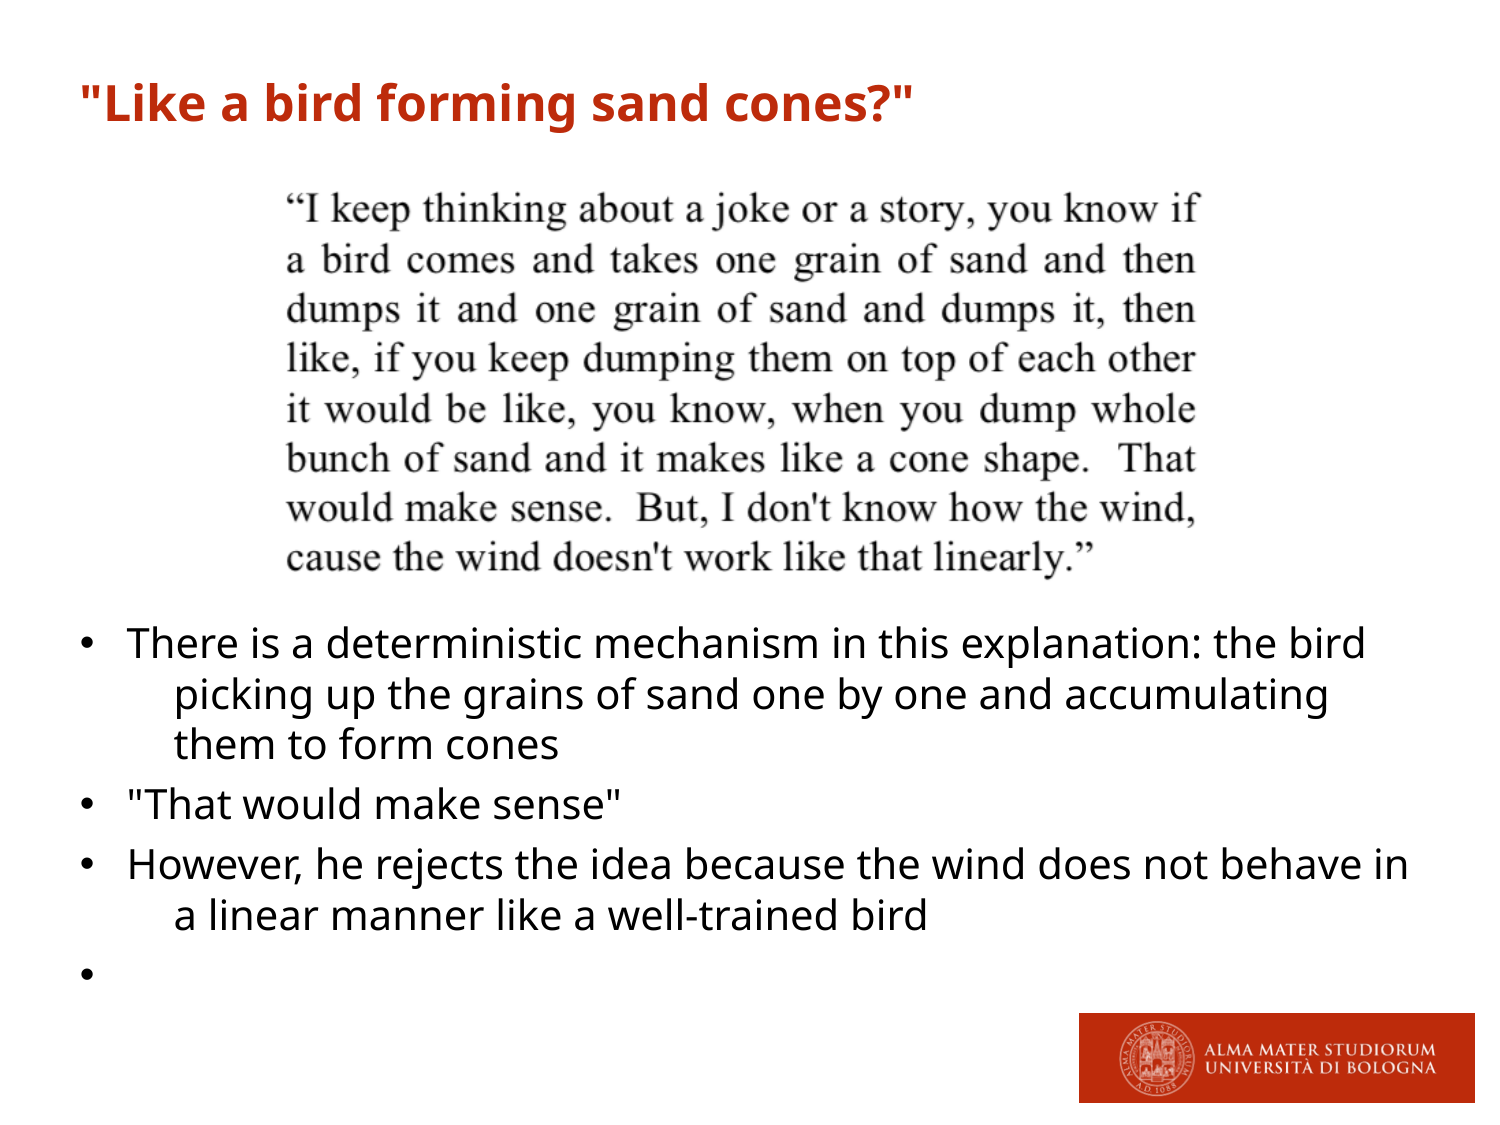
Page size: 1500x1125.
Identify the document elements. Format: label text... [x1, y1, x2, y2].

list "Like a bird forming sand cones?" [64, 78, 1447, 185]
list There is a deterministic mechanism in this explanation: the bird picking up the grains of sand one by one and accumulating them to form cones "That would make sense" However, he rejects the idea because the wind does not behave in a linear manner like a well-trained bird [64, 609, 1447, 988]
picture [264, 178, 1236, 587]
